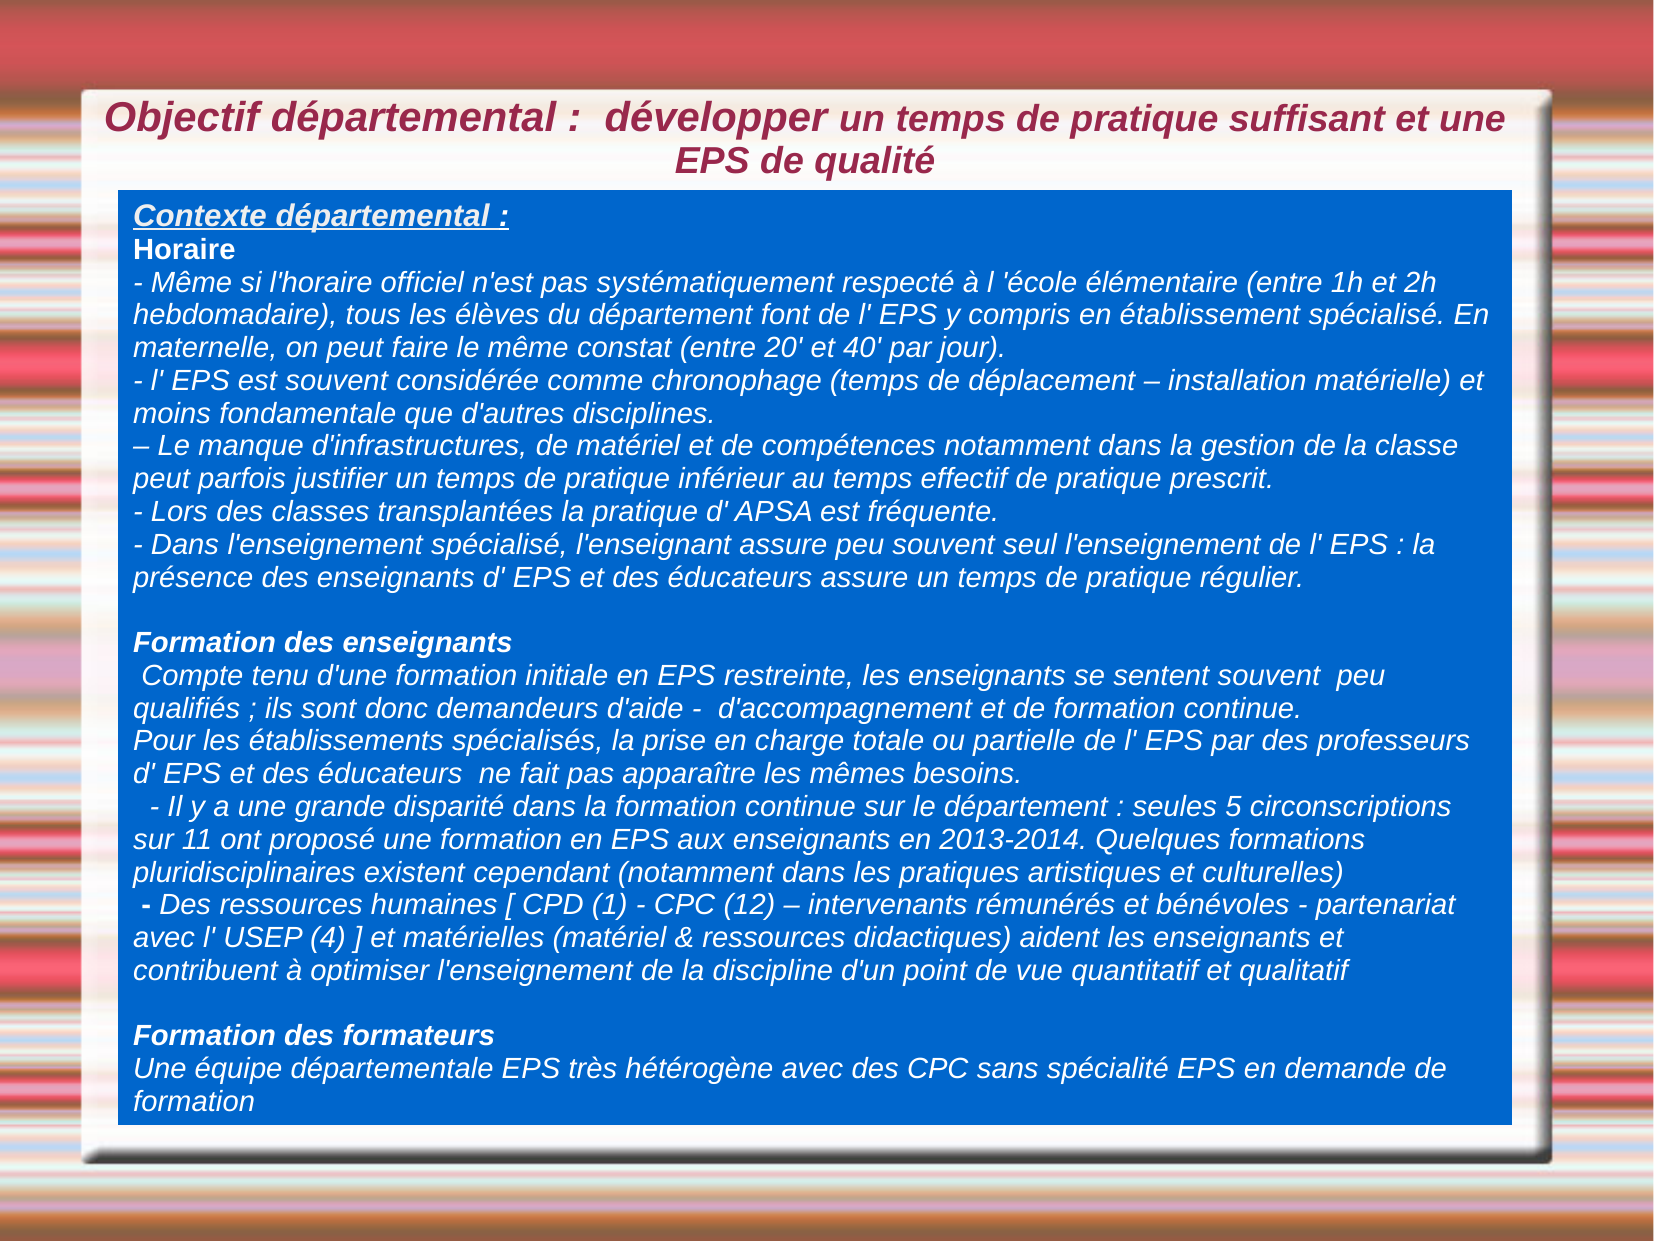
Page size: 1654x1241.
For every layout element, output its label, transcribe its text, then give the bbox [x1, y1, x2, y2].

list [94, 767, 1534, 1127]
picture [0, 0, 1654, 1241]
table_header Contexte départemental : Horaire - Même si l'horaire officiel n'est pas systématiquement respecté à l 'école élémentaire (entre 1h et 2h hebdomadaire), tous les élèves du département font de l' EPS y compris en établissement spécialisé. En maternelle, on peut faire le même constat (entre 20' et 40' par jour). - l' EPS est souvent considérée comme chronophage (temps de déplacement – installation matérielle) et moins fondamentale que d'autres disciplines. – Le manque d'infrastructures, de matériel et de compétences notamment dans la gestion de la classe peut parfois justifier un temps de pratique inférieur au temps effectif de pratique prescrit. - Lors des classes transplantées la pratique d' APSA est fréquente. - Dans l'enseignement spécialisé, l'enseignant assure peu souvent seul l'enseignement de l' EPS : la présence des enseignants d' EPS et des éducateurs assure un temps de pratique régulier. Formation des enseignants Compte tenu d'une formation initiale en EPS restreinte, les enseignants se sentent souvent peu qualifiés ; ils sont donc demandeurs d'aide - d'accompagnement et de formation continue. Pour les établissements spécialisés, la prise en charge totale ou partielle de l' EPS par des professeurs d' EPS et des éducateurs ne fait pas apparaître les mêmes besoins. - Il y a une grande disparité dans la formation continue sur le département : seules 5 circonscriptions sur 11 ont proposé une formation en EPS aux enseignants en 2013-2014. Quelques formations pluridisciplinaires existent cependant (notamment dans les pratiques artistiques et culturelles) - Des ressources humaines [ CPD (1) - CPC (12) – intervenants rémunérés et bénévoles - partenariat avec l' USEP (4) ] et matérielles (matériel & ressources didactiques) aident les enseignants et contribuent à optimiser l'enseignement de la discipline d'un point de vue quantitatif et qualitatif Formation des formateurs Une équipe départementale EPS très hétérogène avec des CPC sans spécialité EPS en demande de formation [118, 190, 1512, 1125]
title Objectif départemental : développer un temps de pratique suffisant et une EPS de qualité [82, 92, 1528, 183]
